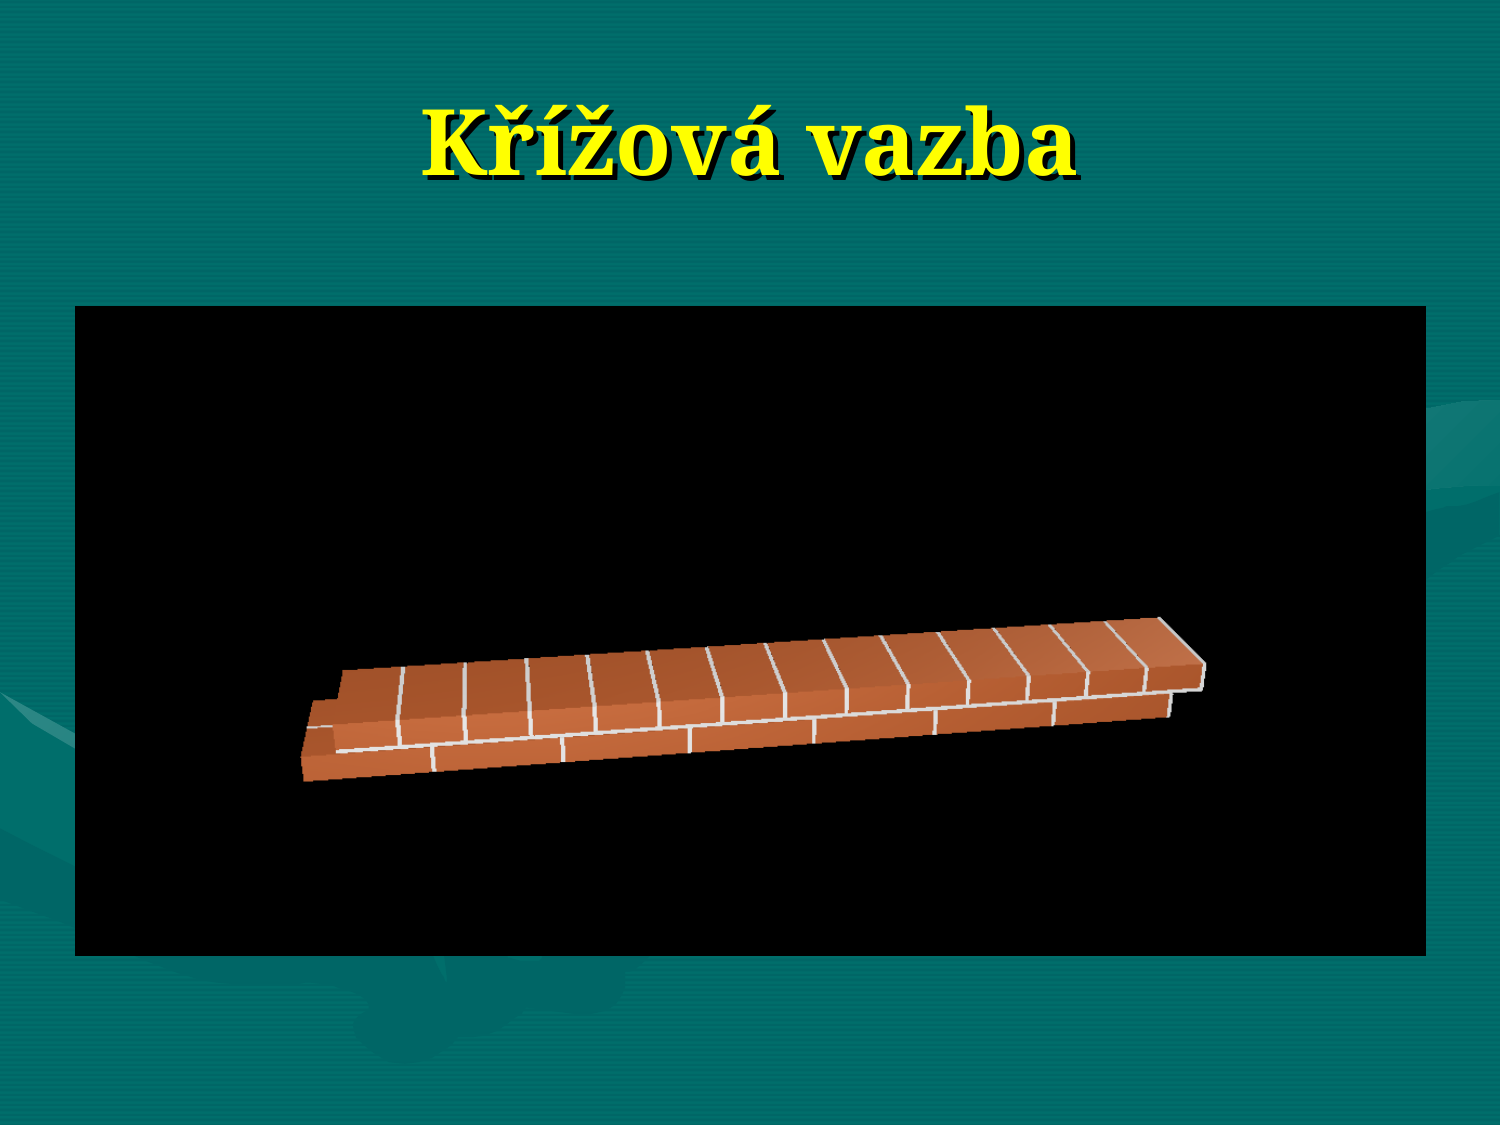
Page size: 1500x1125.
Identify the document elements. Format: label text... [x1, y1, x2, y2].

picture [75, 306, 1426, 956]
title Křížová vazba [75, 45, 1426, 233]
